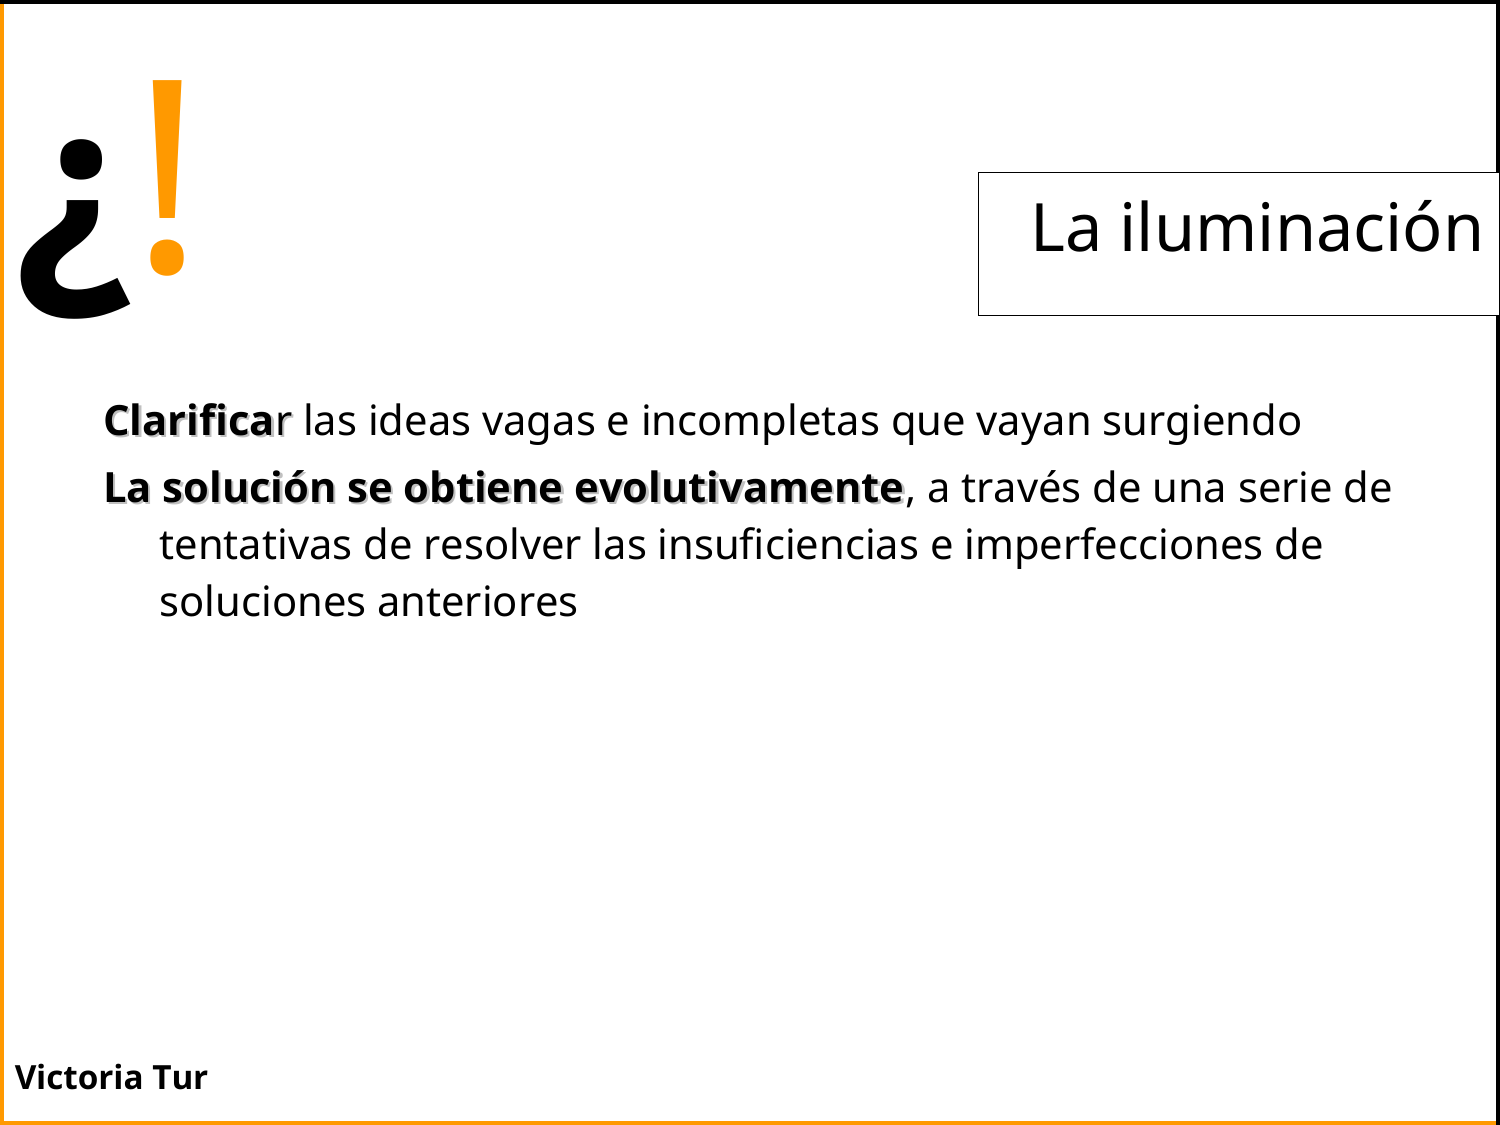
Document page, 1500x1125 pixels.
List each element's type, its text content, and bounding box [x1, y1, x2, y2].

list Clarificar las ideas vagas e incompletas que vayan surgiendo La solución se obtiene evolutivamente, a través de una serie de tentativas de resolver las insuficiencias e imperfecciones de soluciones anteriores [88, 382, 1439, 917]
title La iluminación [978, 172, 1500, 316]
